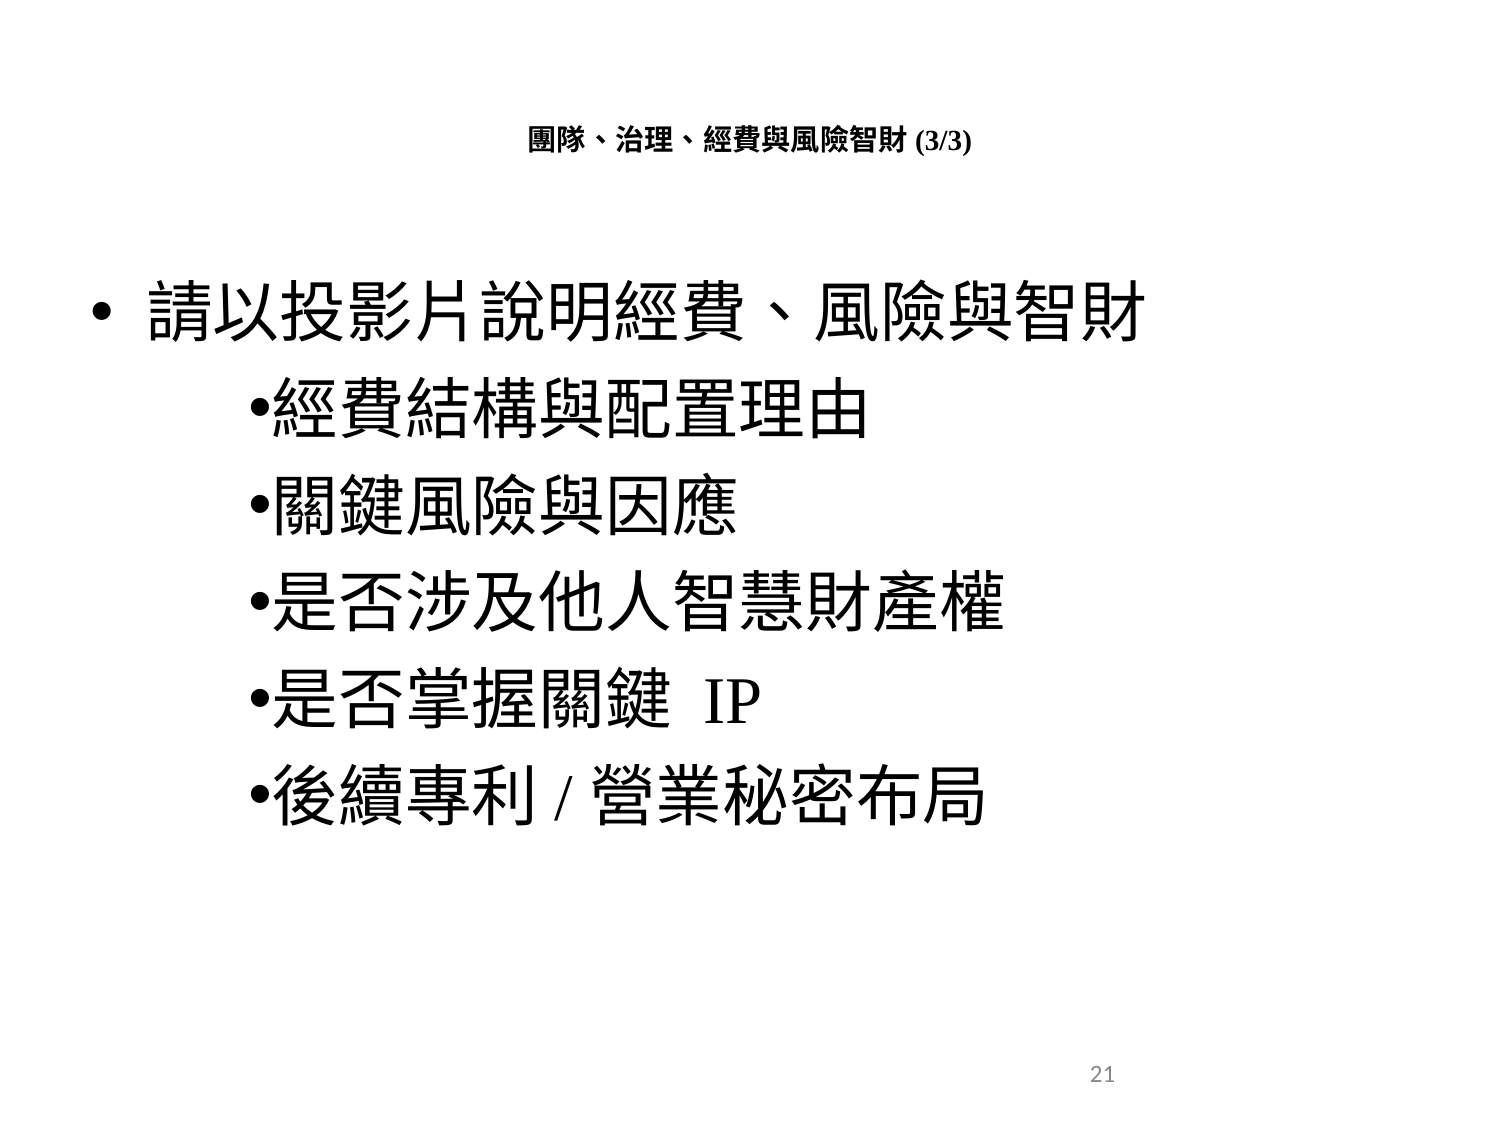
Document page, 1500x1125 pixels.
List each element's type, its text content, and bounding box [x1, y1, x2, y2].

list 請以投影片說明經費、風險與智財 經費結構與配置理由 關鍵風險與因應 是否涉及他人智慧財產權 是否掌握關鍵 IP 後續專利/營業秘密布局 [75, 211, 1426, 1050]
text_box 21 [1074, 1042, 1426, 1103]
title 團隊、治理、經費與風險智財(3/3) [75, 45, 1426, 211]
